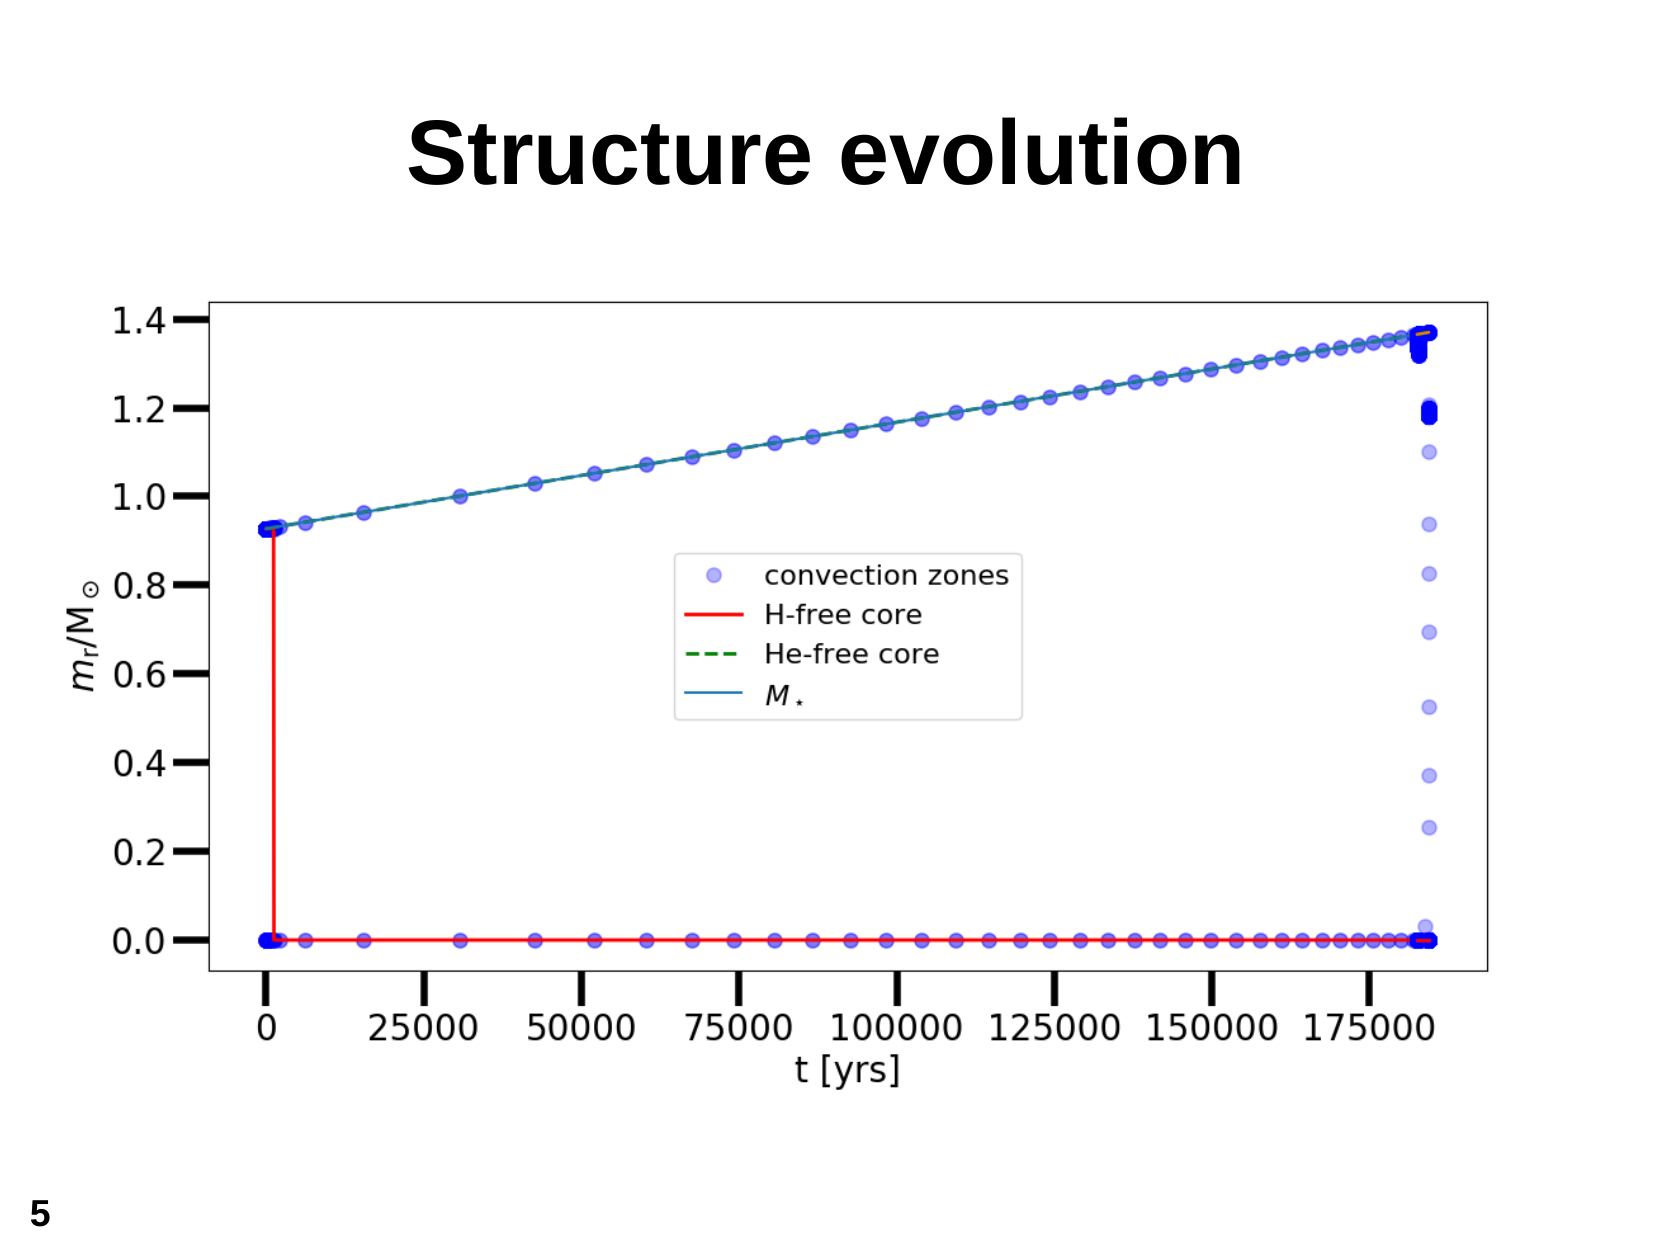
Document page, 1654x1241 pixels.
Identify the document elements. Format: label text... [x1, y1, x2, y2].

text_box 5 [15, 1185, 76, 1241]
title Structure evolution [82, 49, 1571, 194]
picture [2, 194, 1652, 1096]
